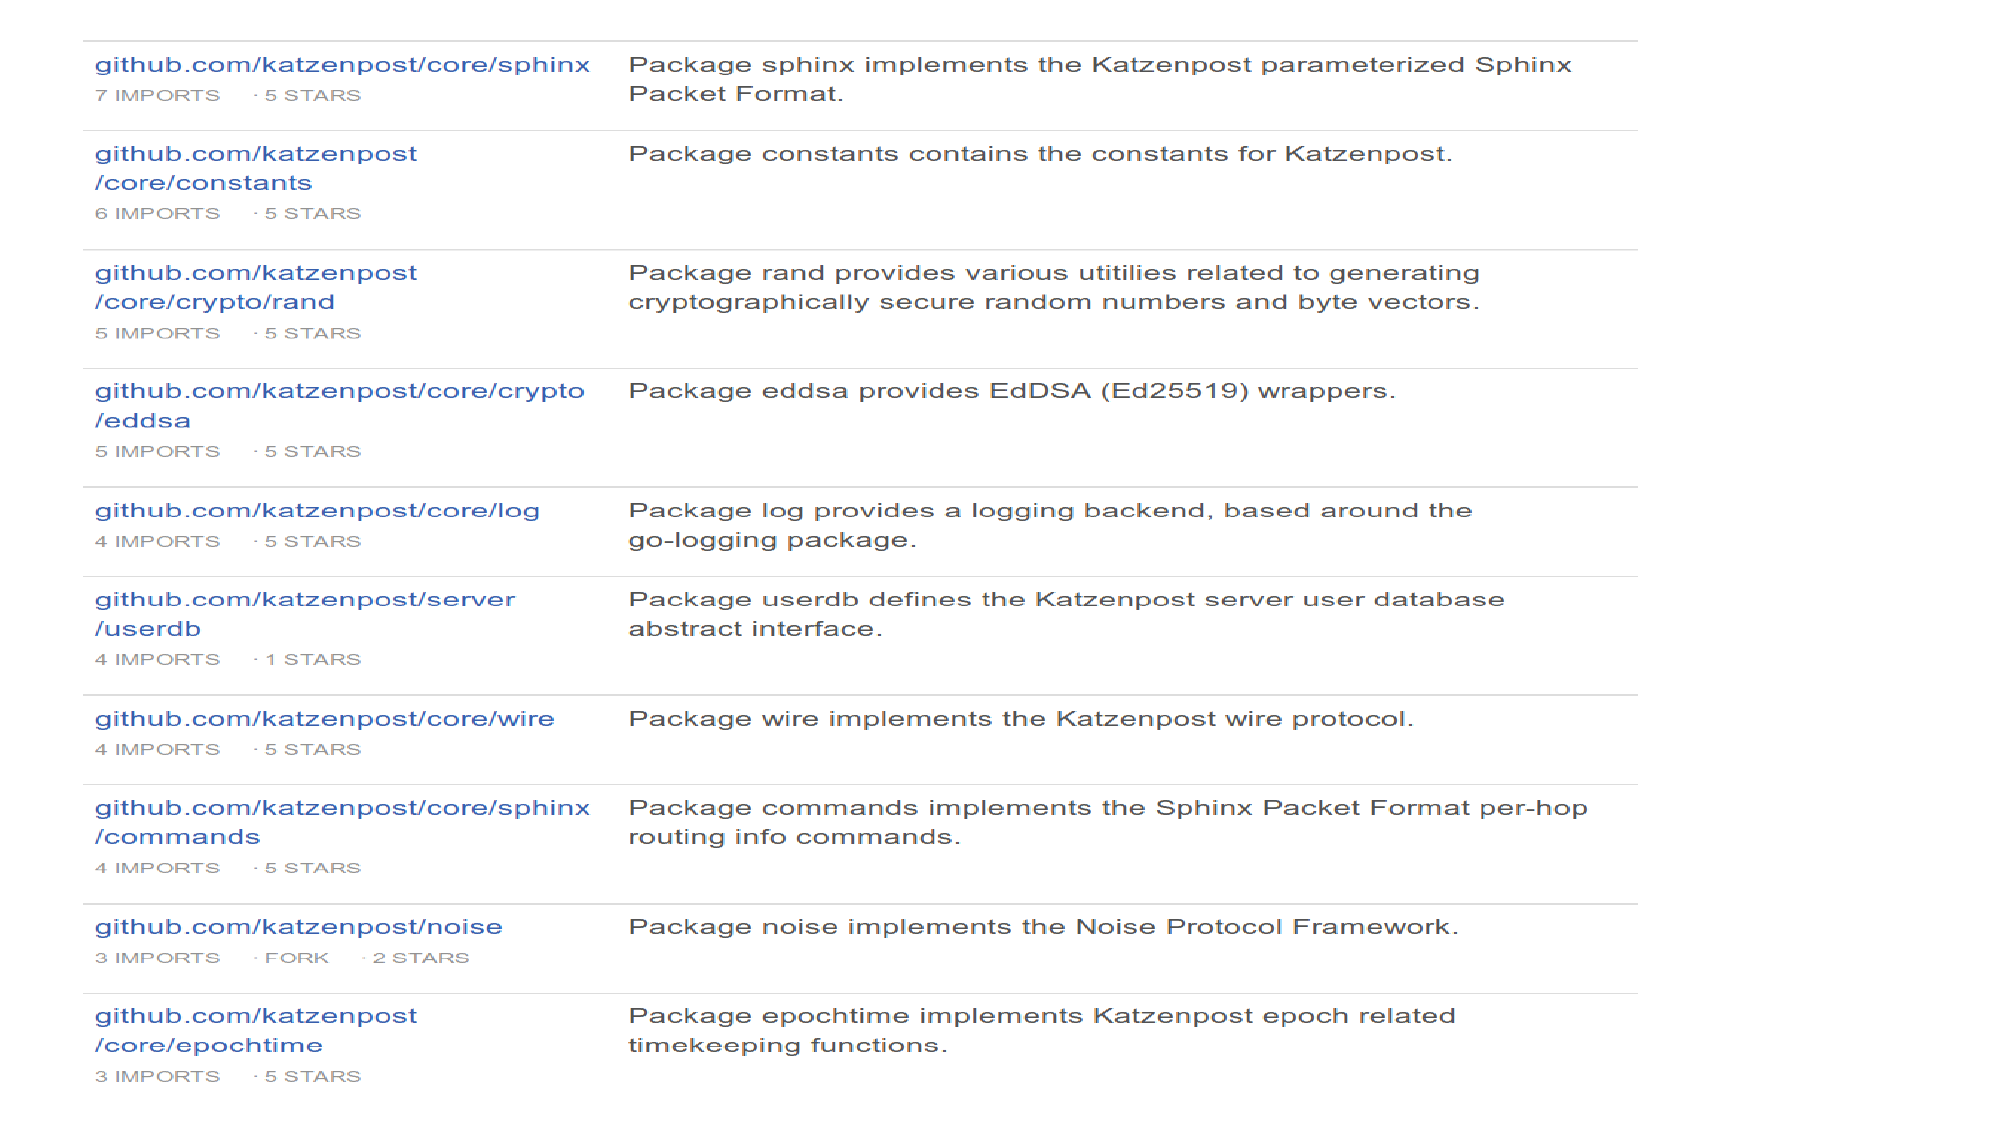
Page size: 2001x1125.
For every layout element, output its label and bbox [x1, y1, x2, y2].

picture [42, 29, 1680, 1091]
